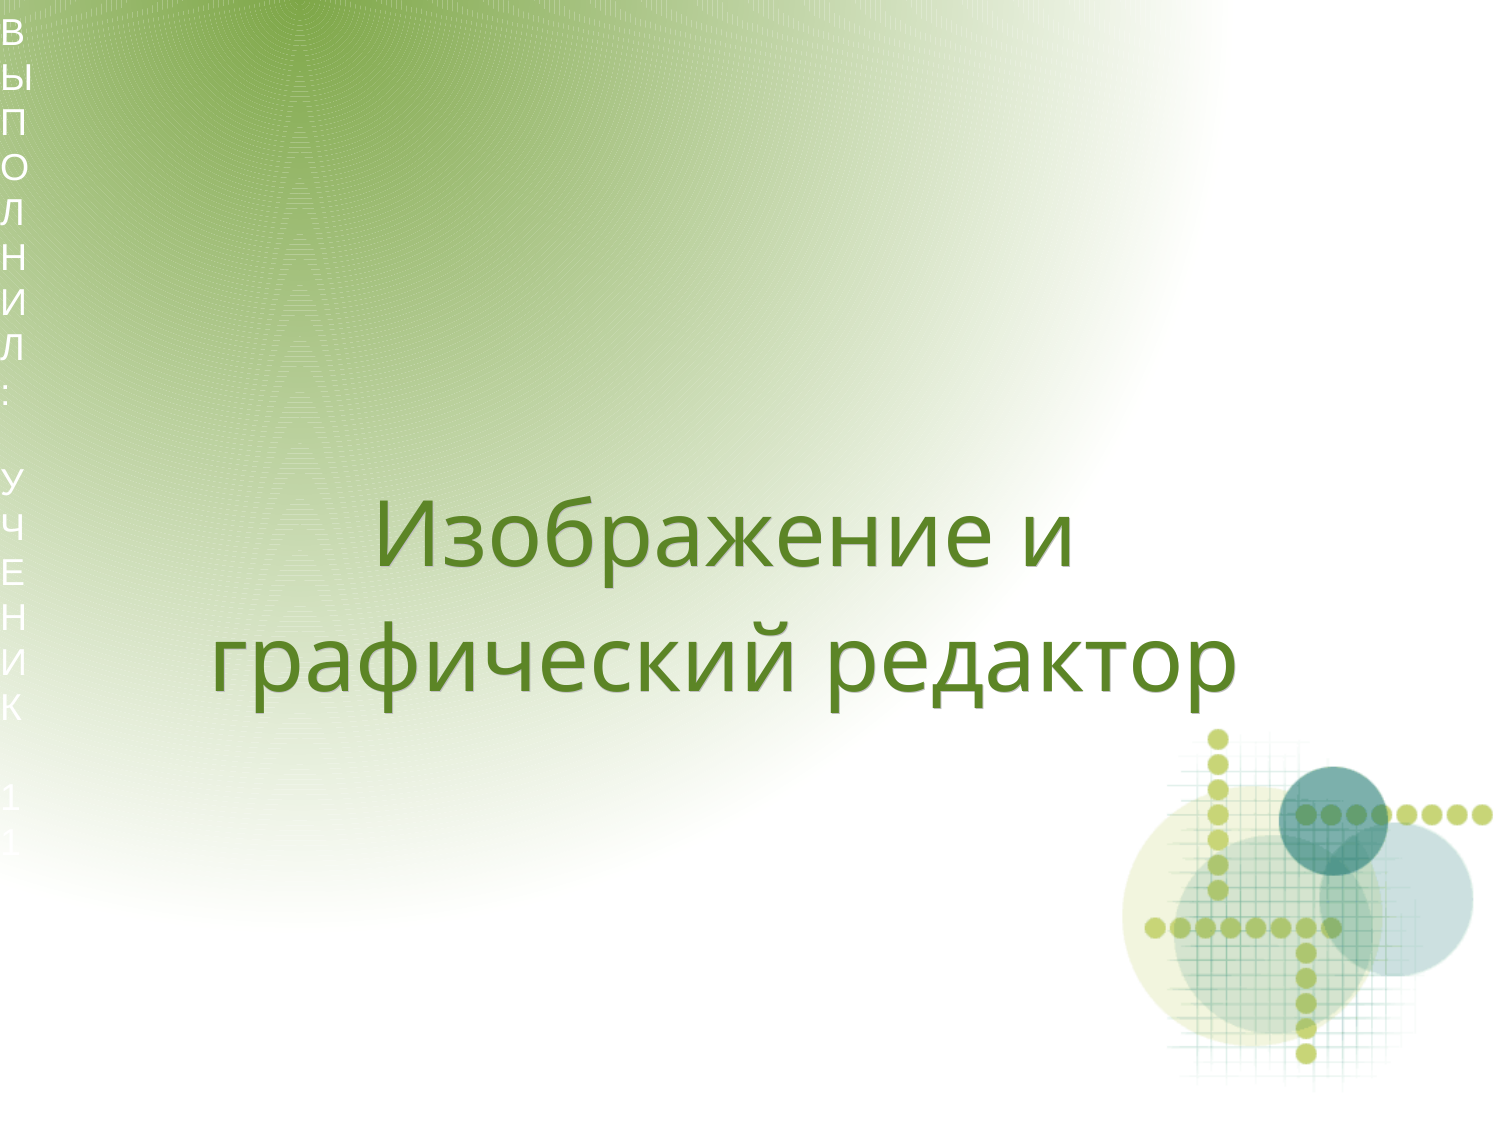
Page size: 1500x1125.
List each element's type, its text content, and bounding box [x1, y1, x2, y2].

picture [1110, 718, 1500, 1098]
title Изображение и графический редактор [50, 199, 1401, 988]
